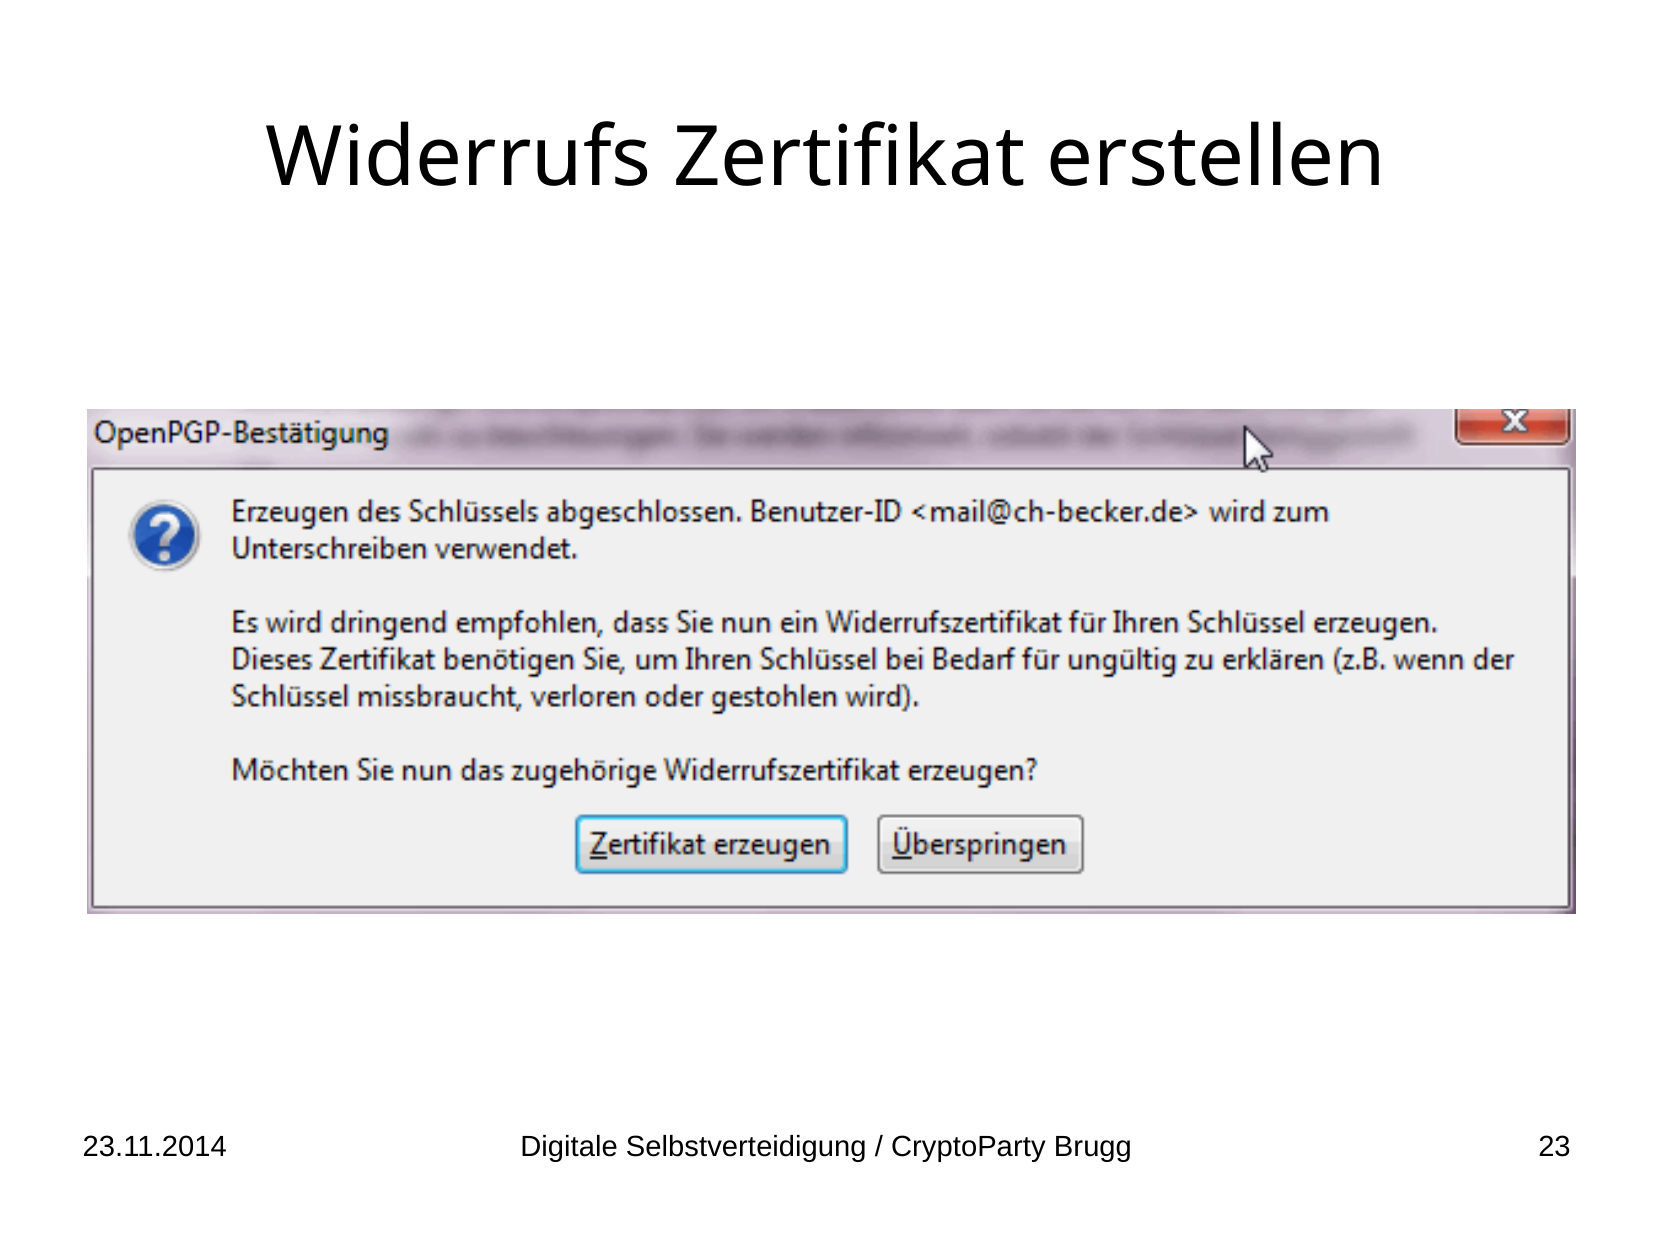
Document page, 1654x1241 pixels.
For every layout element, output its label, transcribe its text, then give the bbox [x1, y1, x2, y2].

title Widerrufs Zertifikat erstellen [82, 49, 1571, 257]
picture [87, 409, 1576, 914]
